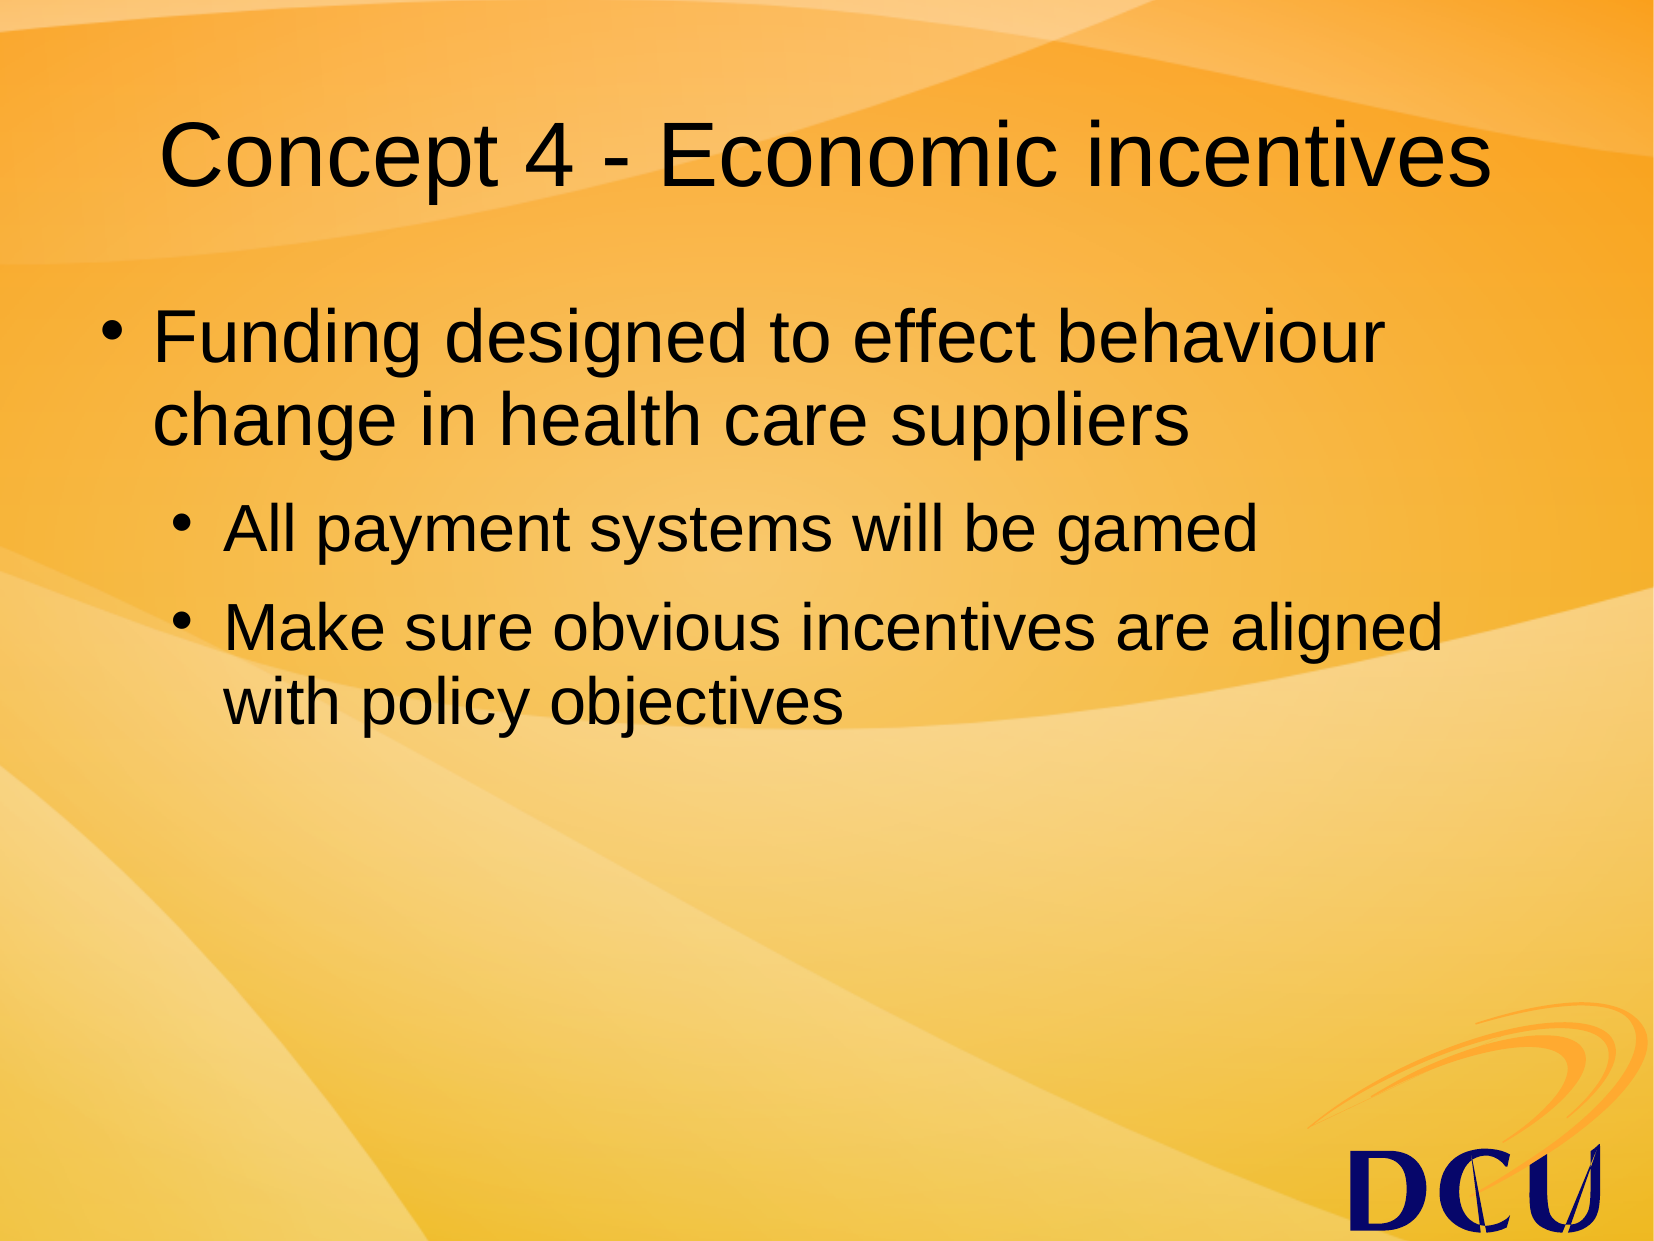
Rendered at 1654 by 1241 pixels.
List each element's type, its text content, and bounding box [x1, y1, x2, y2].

title Concept 4 - Economic incentives [82, 56, 1571, 249]
list Funding designed to effect behaviour change in health care suppliers All payment systems will be gamed Make sure obvious incentives are aligned with policy objectives [82, 290, 1571, 1094]
picture [0, 0, 1654, 1241]
